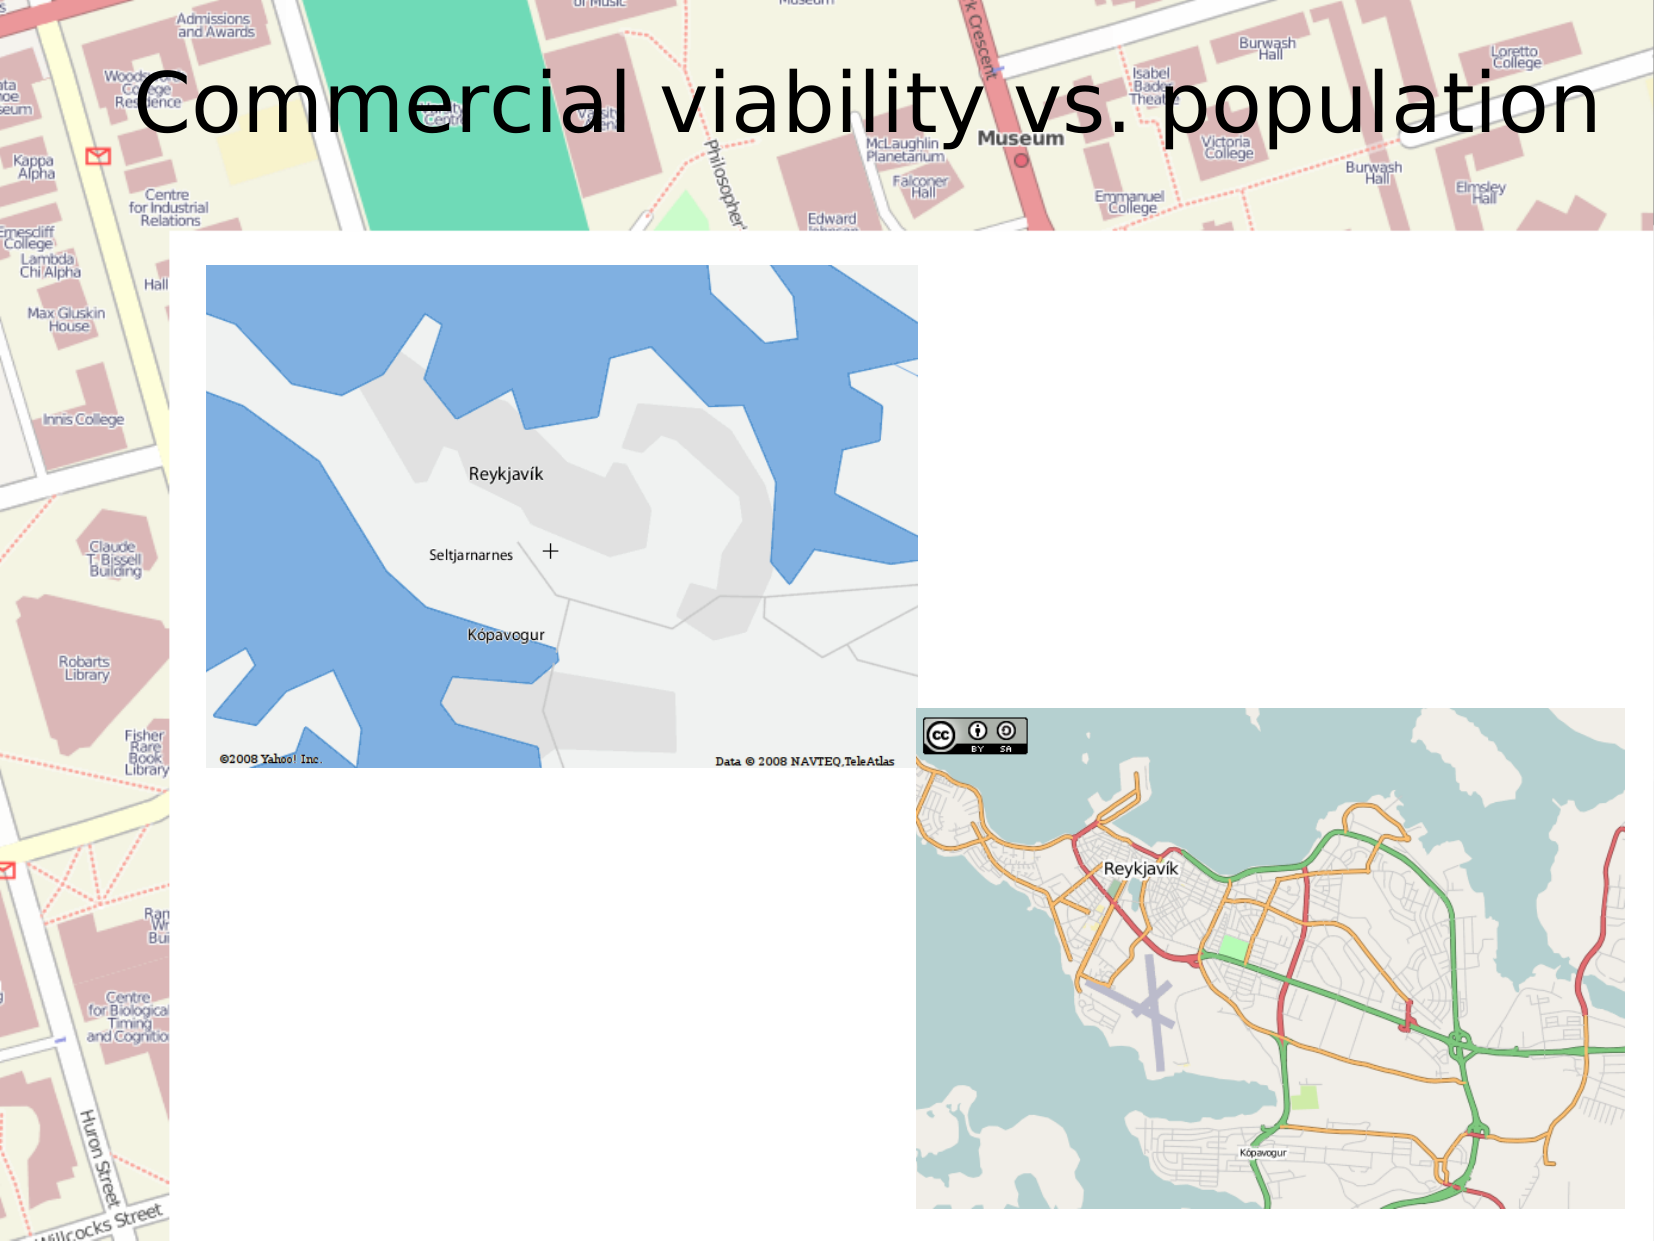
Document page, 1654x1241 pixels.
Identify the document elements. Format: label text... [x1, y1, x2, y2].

picture [0, 0, 1654, 1241]
title Commercial viability vs. population [124, 0, 1613, 208]
